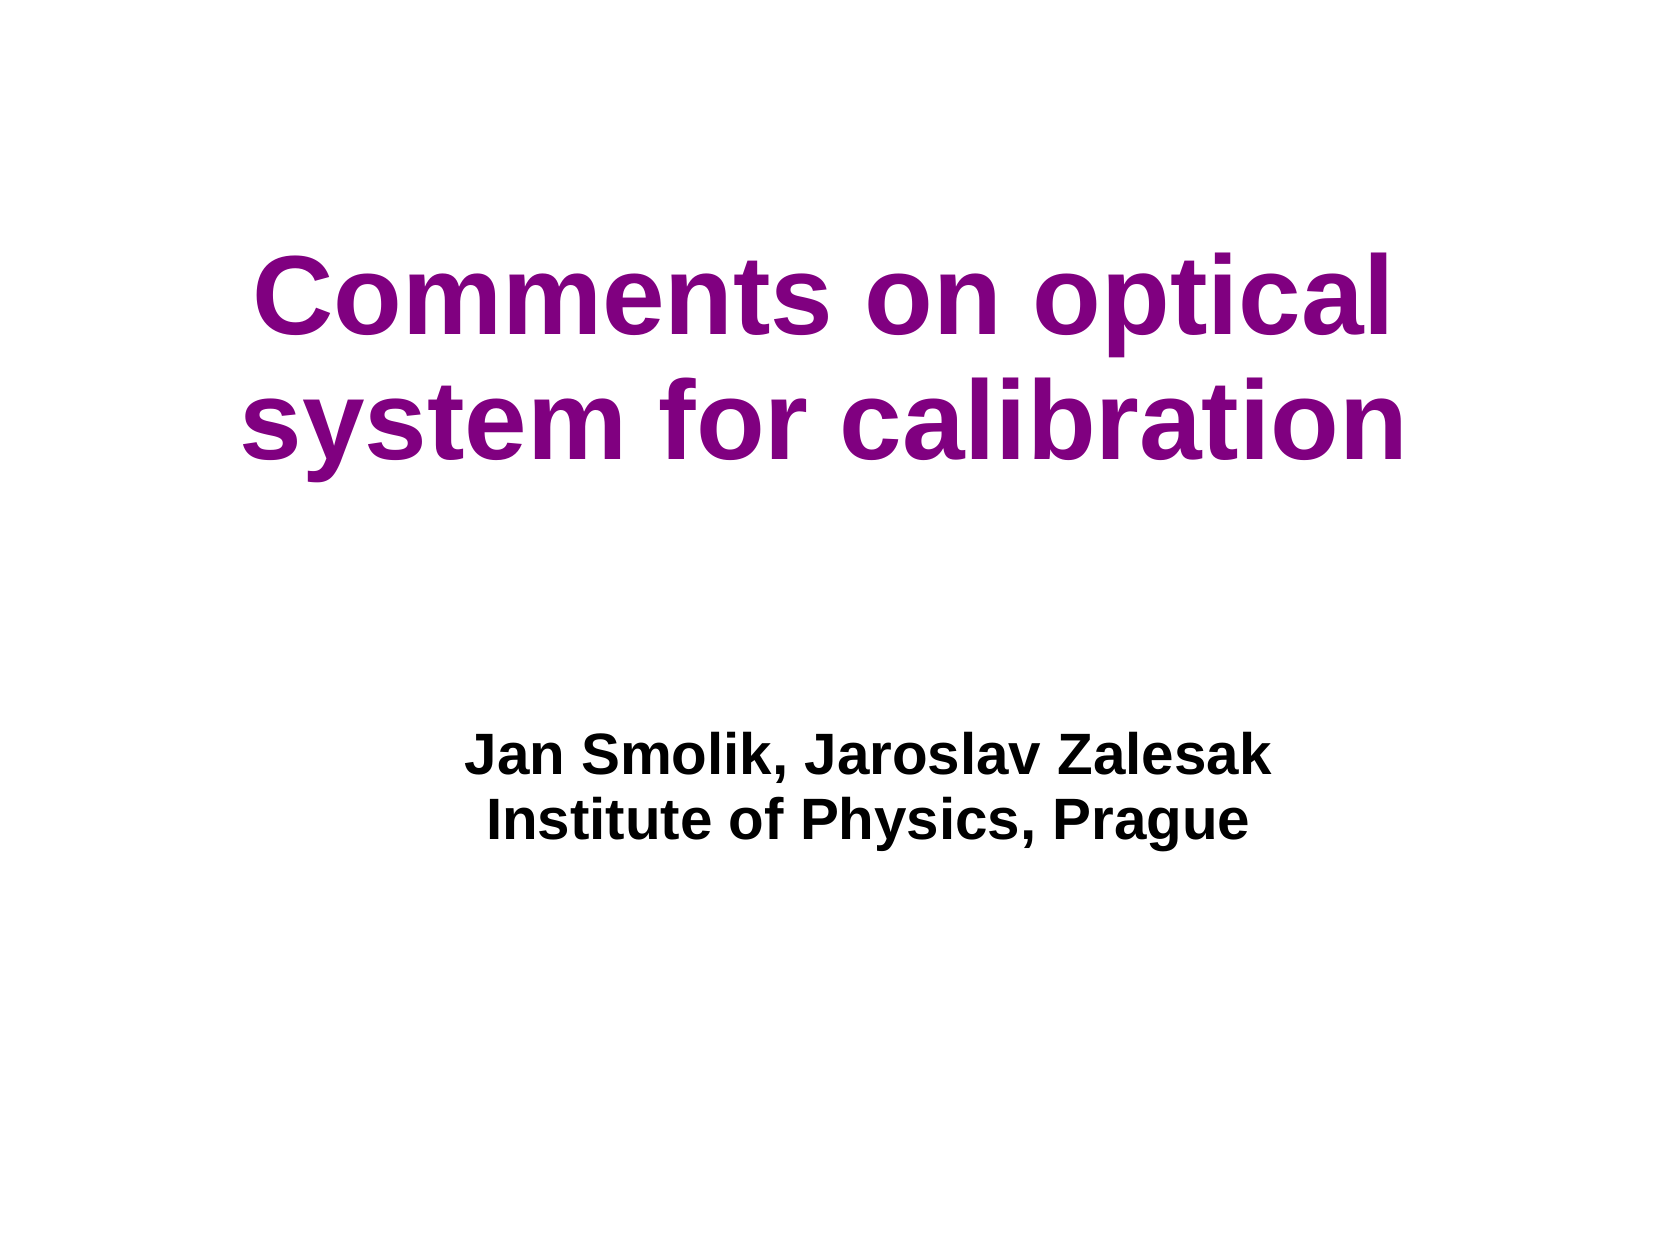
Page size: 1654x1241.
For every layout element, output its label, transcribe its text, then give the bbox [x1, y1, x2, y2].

text_box Comments on optical system for calibration [225, 225, 1426, 491]
text_box Jan Smolik, Jaroslav Zalesak Institute of Physics, Prague [450, 714, 1288, 863]
